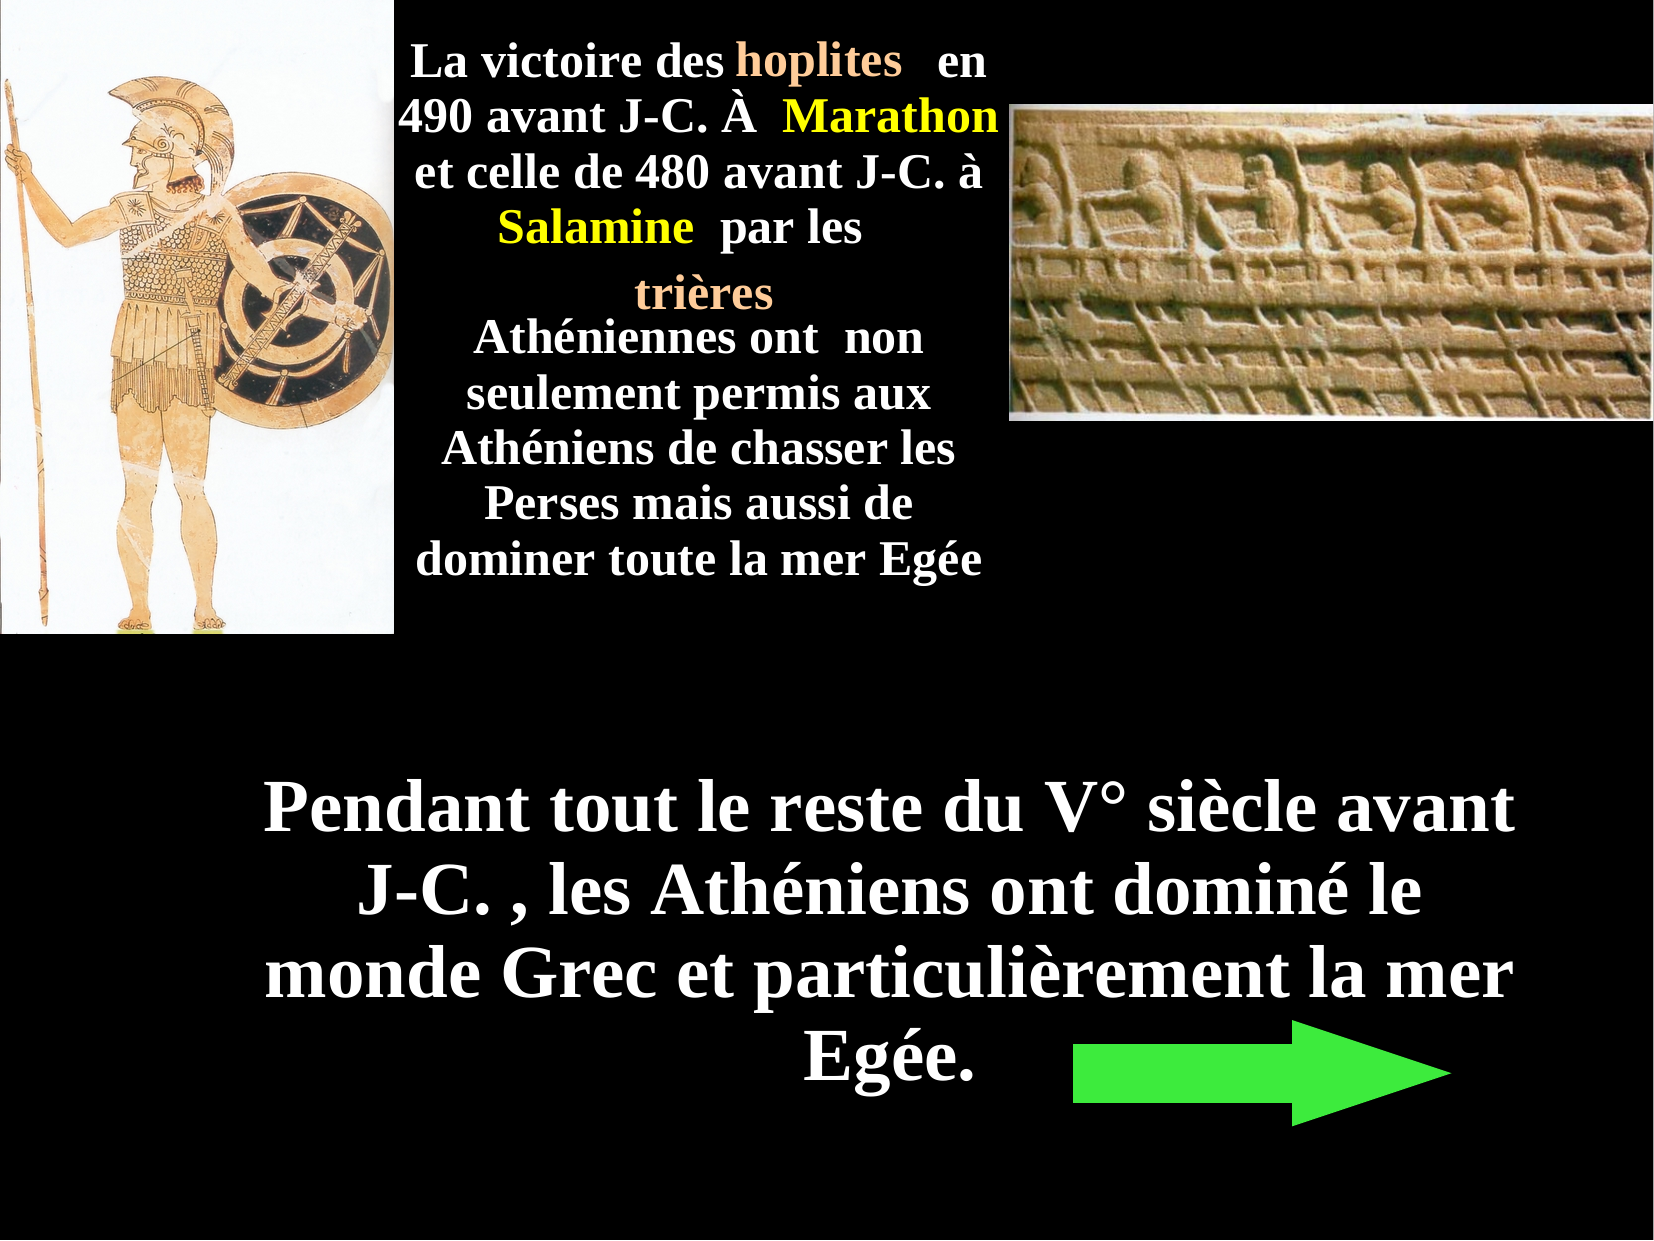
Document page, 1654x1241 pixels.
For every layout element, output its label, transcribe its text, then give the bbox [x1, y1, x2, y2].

text_box trières [634, 264, 808, 322]
text_box La victoire des en 490 avant J-C. À Marathon et celle de 480 avant J-C. à Salamine par les Athéniennes ont non seulement permis aux Athéniens de chasser les Perses mais aussi de dominer toute la mer Egée [398, 32, 1000, 599]
picture [1009, 104, 1654, 421]
picture [0, 0, 394, 634]
text_box hoplites [735, 32, 917, 89]
text_box Pendant tout le reste du V° siècle avant J-C. , les Athéniens ont dominé le monde Grec et particulièrement la mer Egée. [242, 764, 1538, 1097]
